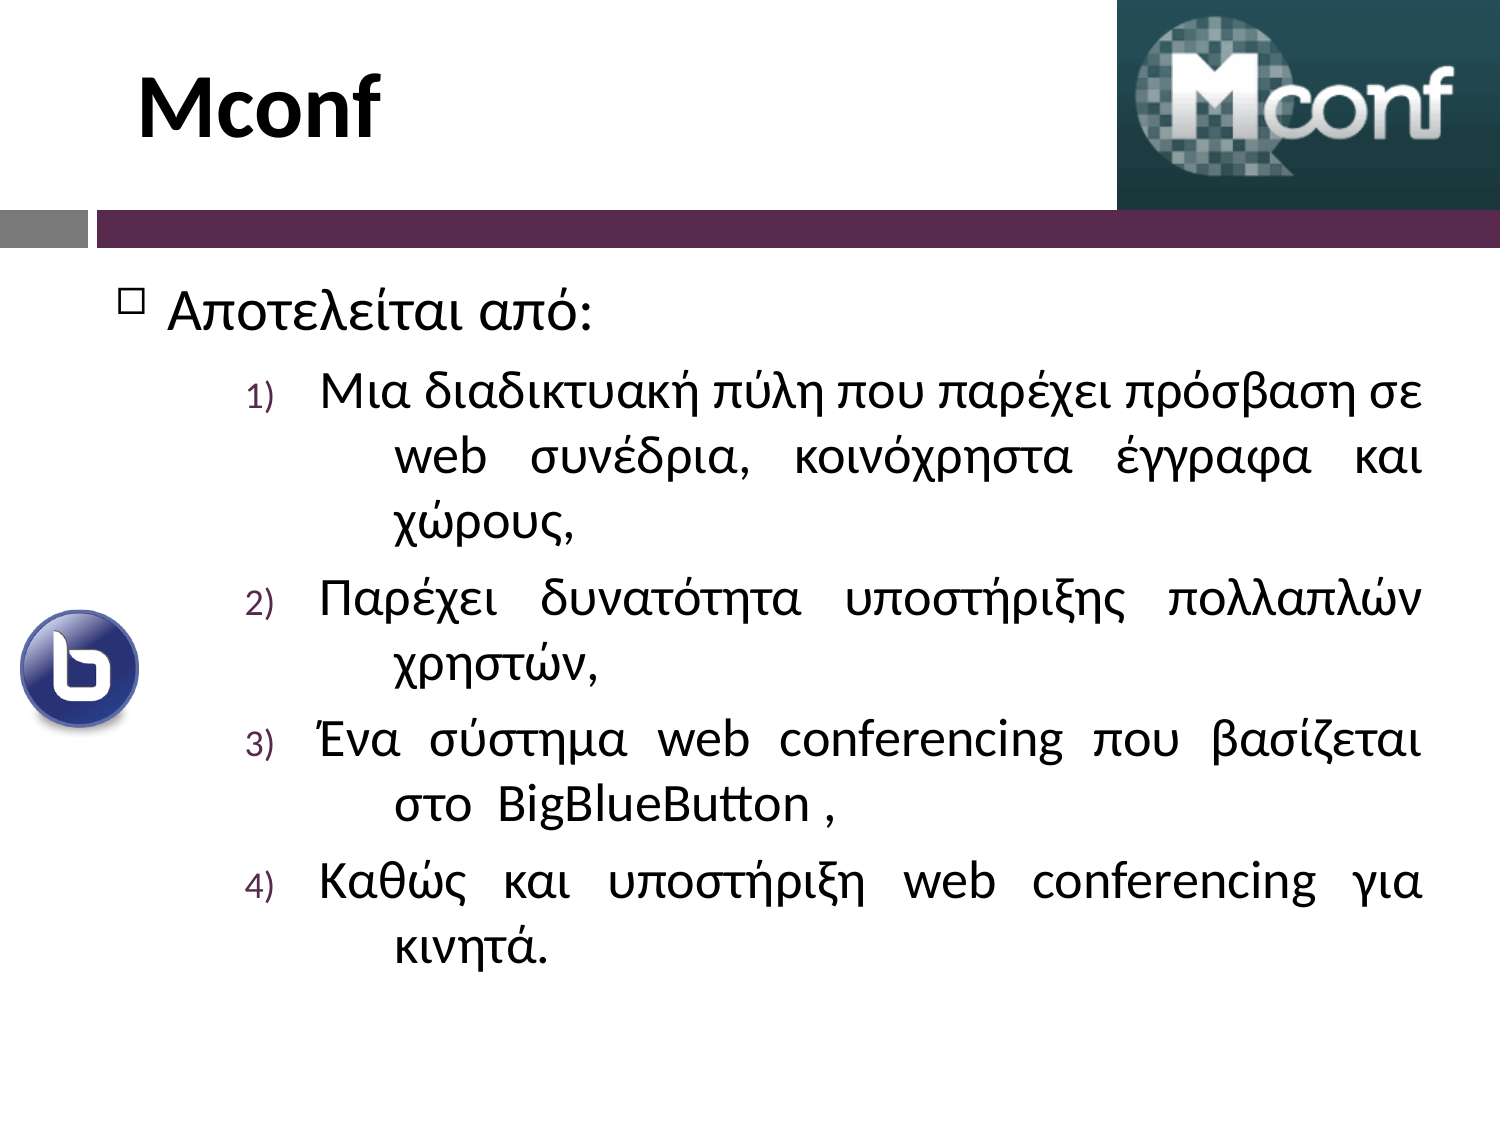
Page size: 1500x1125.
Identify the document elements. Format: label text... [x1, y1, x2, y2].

picture [19, 600, 151, 738]
title Mconf [100, 19, 1117, 182]
list Αποτελείται από: Μια διαδικτυακή πύλη που παρέχει πρόσβαση σε web συνέδρια, κοινόχρηστα έγγραφα και χώρους, Παρέχει δυνατότητα υποστήριξης πολλαπλών χρηστών, Ένα σύστημα web conferencing που βασίζεται στο BigBlueButton , Καθώς και υποστήριξη web conferencing για κινητά. [100, 262, 1438, 1000]
picture [1117, 0, 1500, 211]
